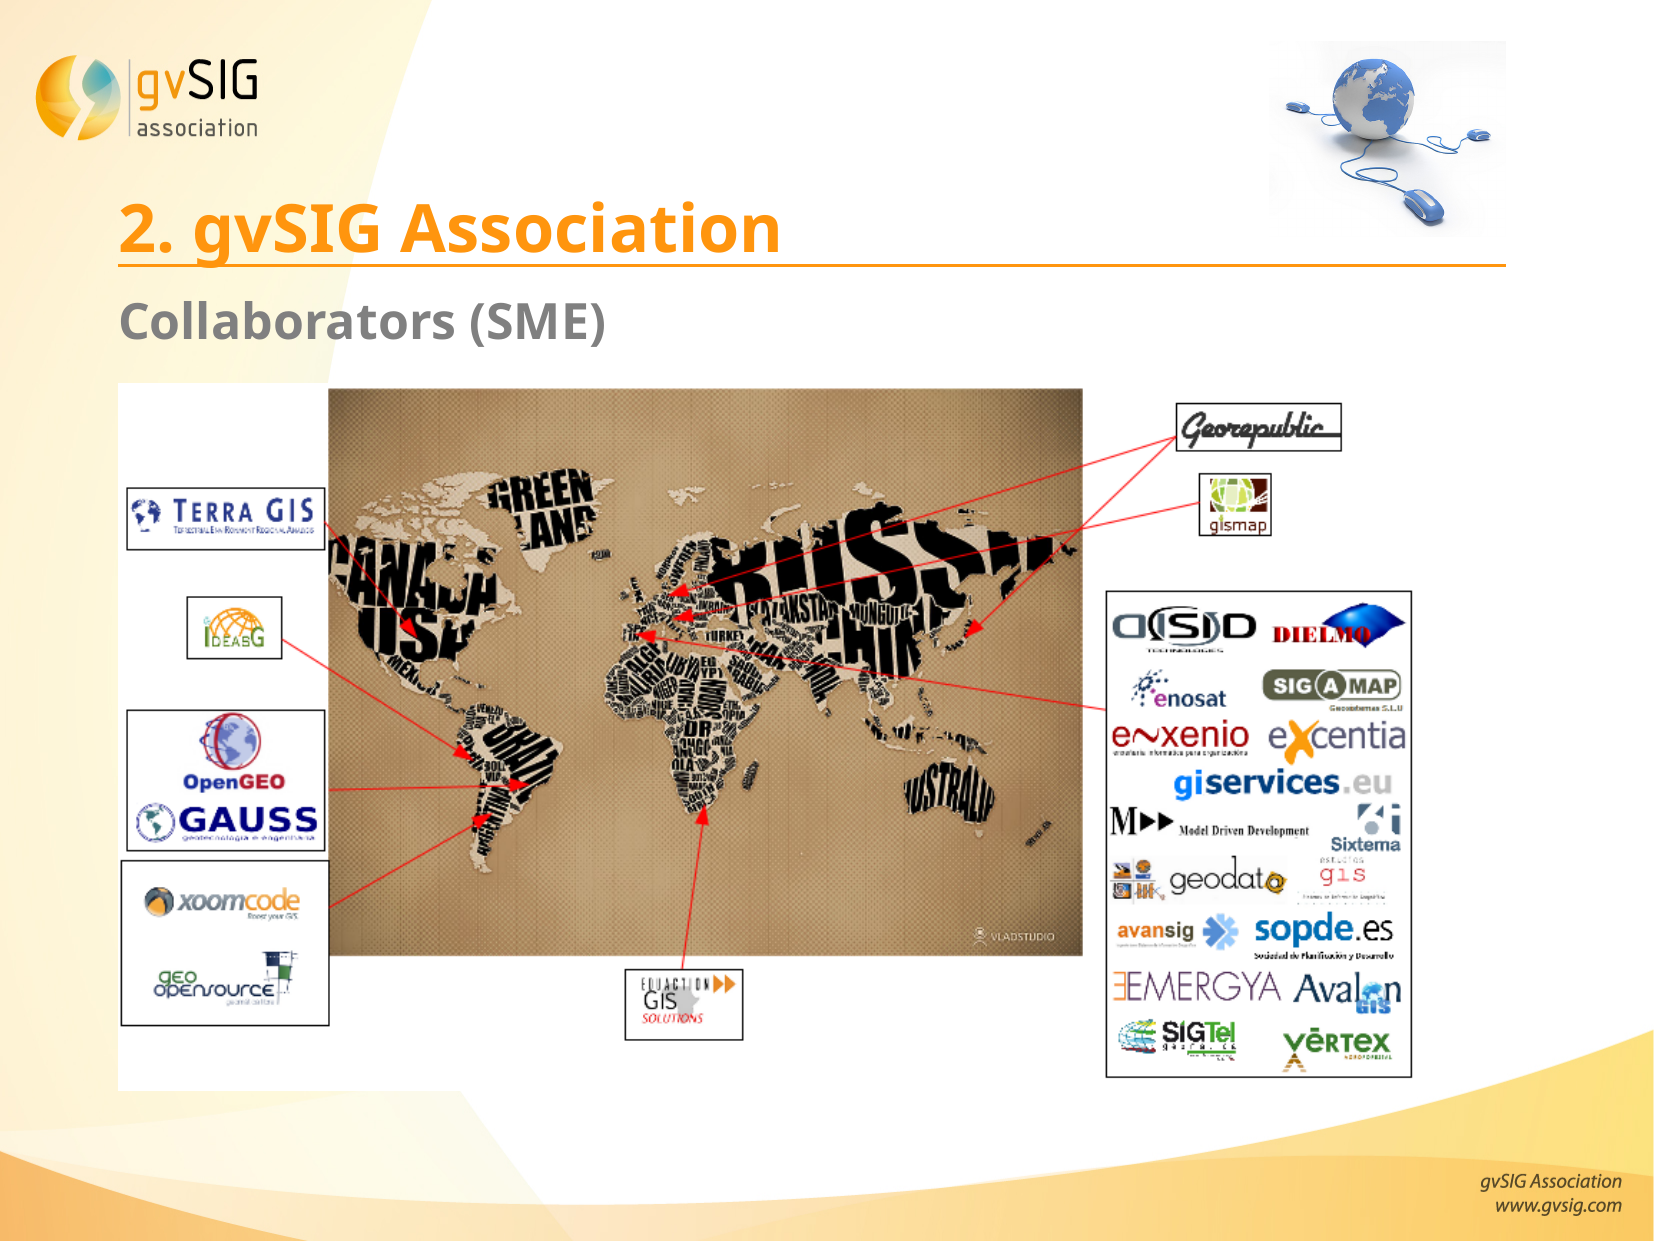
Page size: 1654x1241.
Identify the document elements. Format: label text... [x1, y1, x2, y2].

picture [0, 0, 1654, 1241]
title Collaborators (SME) [118, 276, 1388, 365]
title 2. gvSIG Association [118, 177, 1607, 276]
